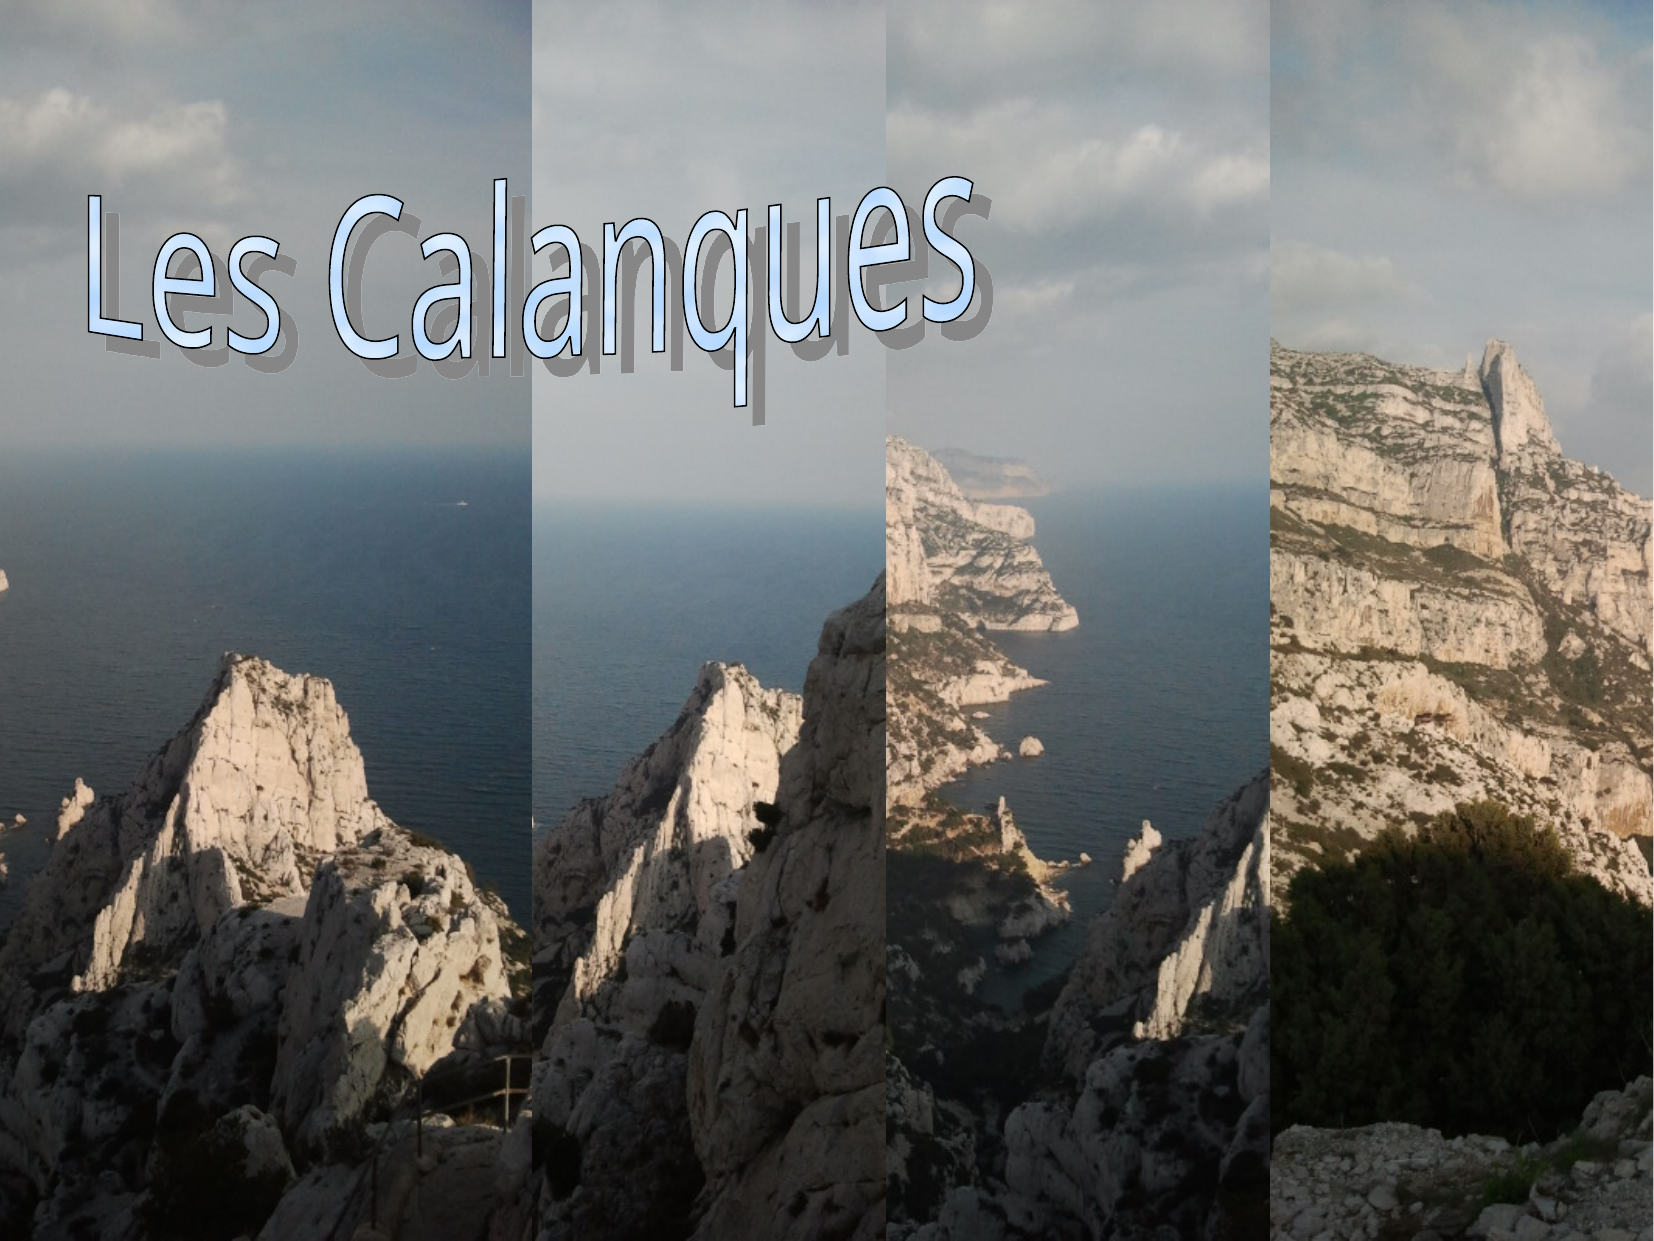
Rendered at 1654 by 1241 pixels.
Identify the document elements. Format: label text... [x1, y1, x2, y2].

text_box Les Calanques [492, 178, 507, 358]
text_box Les Calanques [768, 197, 830, 343]
text_box Les Calanques [683, 209, 747, 407]
text_box Les Calanques [329, 194, 404, 359]
text_box Les Calanques [88, 195, 143, 341]
text_box Les Calanques [603, 218, 665, 355]
picture [0, 0, 1654, 1241]
text_box Les Calanques [412, 233, 472, 361]
text_box Les Calanques [848, 187, 910, 331]
text_box Les Calanques [522, 225, 582, 359]
text_box Les Calanques [153, 233, 215, 349]
text_box Les Calanques [228, 236, 280, 354]
text_box Les Calanques [923, 176, 975, 323]
